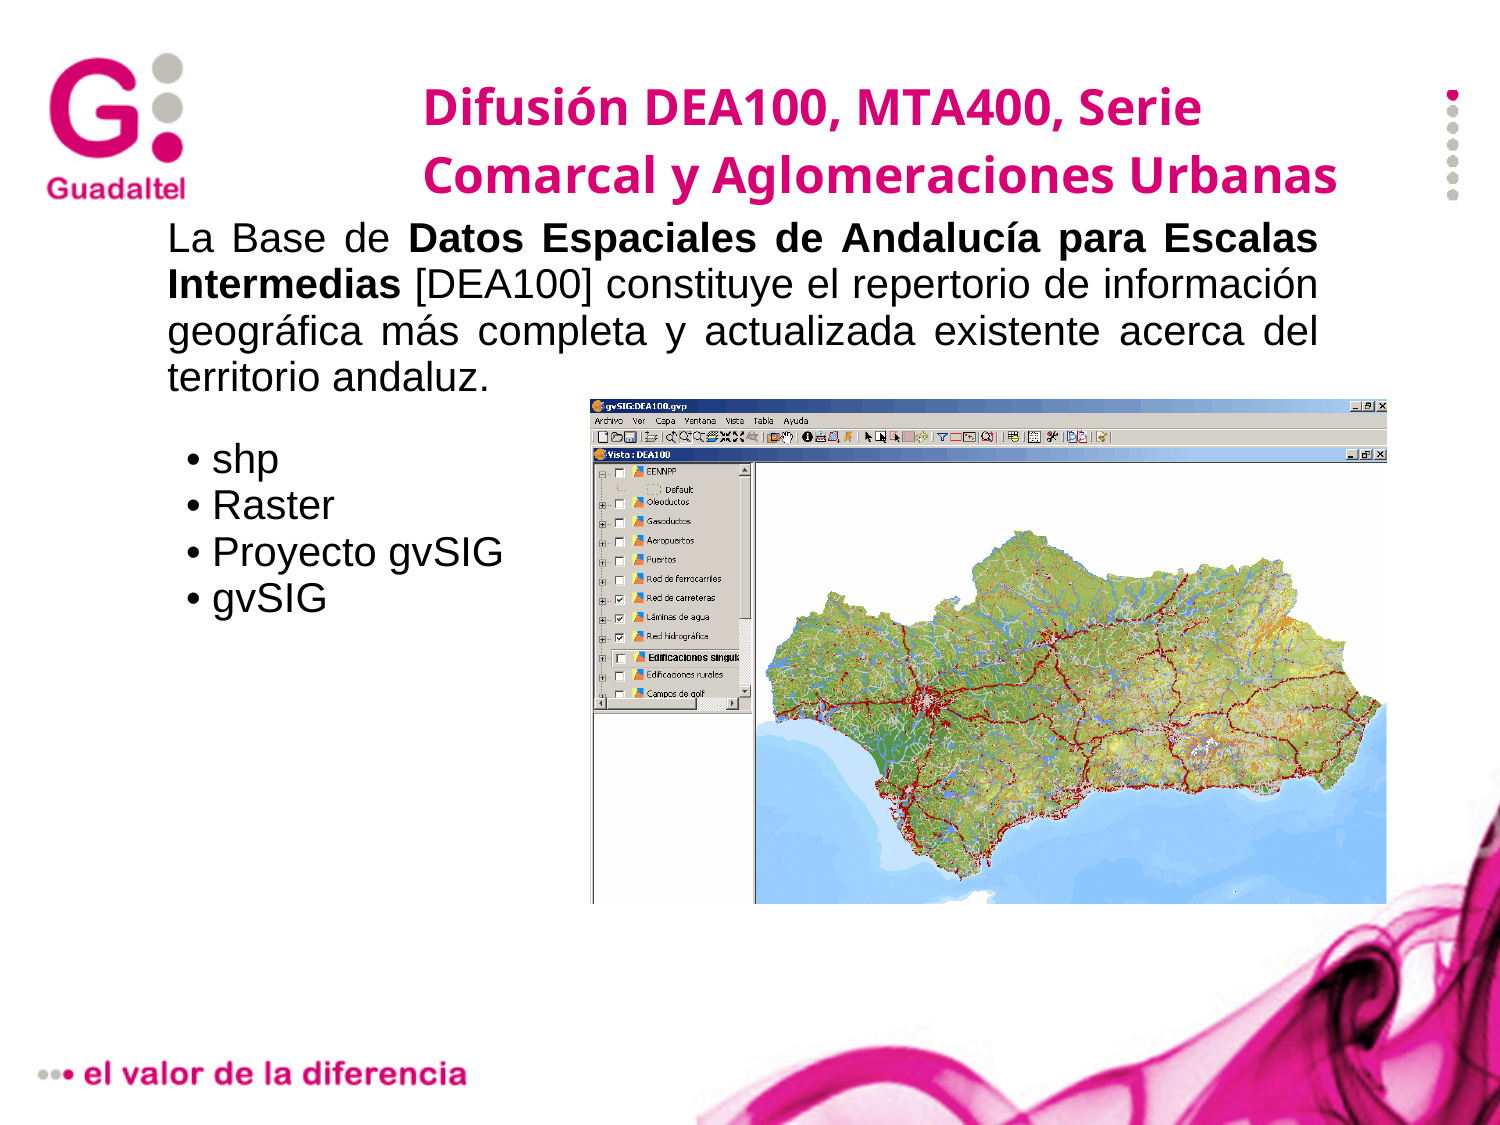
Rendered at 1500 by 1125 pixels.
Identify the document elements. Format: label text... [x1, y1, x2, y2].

text_box Difusión DEA100, MTA400, Serie Comarcal y Aglomeraciones Urbanas [407, 64, 1382, 136]
picture [0, 0, 1500, 1125]
text_box shp Raster Proyecto gvSIG gvSIG [171, 428, 830, 746]
text_box La Base de Datos Espaciales de Andalucía para Escalas Intermedias [DEA100] constituye el repertorio de información geográfica más completa y actualizada existente acerca del territorio andaluz. [152, 207, 1335, 408]
